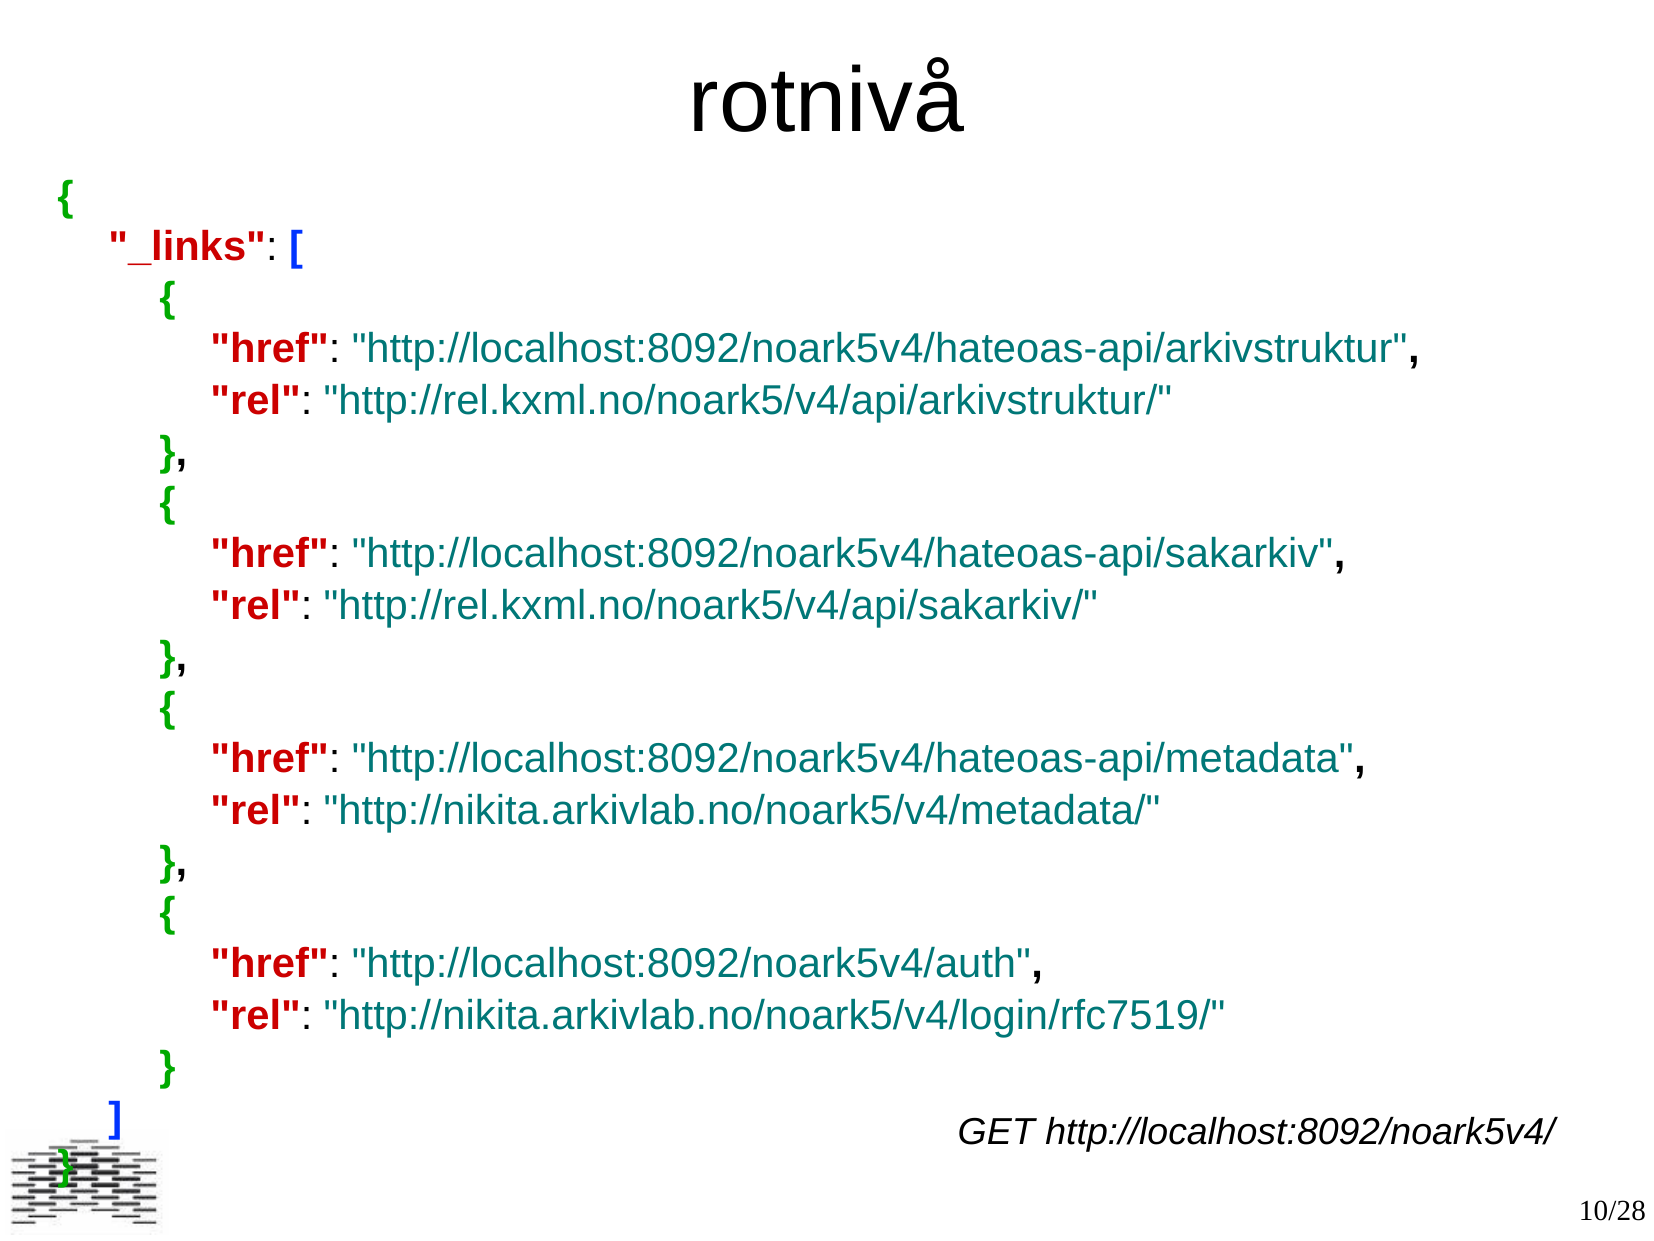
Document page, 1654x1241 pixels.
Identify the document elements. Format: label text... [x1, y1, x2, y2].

picture [5, 1129, 42, 1235]
text_box GET http://localhost:8092/noark5v4/ [942, 1103, 1604, 1172]
title rotnivå [82, 48, 1571, 152]
text_box { "_links": [ { "href": "http://localhost:8092/noark5v4/hateoas-api/arkivstruktur", "rel": "http://rel.kxml.no/noark5/v4/api/arkivstruktur/" }, { "href": "http://localhost:8092/noark5v4/hateoas-api/sakarkiv", "rel": "http://rel.kxml.no/noark5/v4/api/sakarkiv/" }, { "href": "http://localhost:8092/noark5v4/hateoas-api/metadata", "rel": "http://nikita.arkivlab.no/noark5/v4/metadata/" }, { "href": "http://localhost:8092/noark5v4/auth", "rel": "http://nikita.arkivlab.no/noark5/v4/login/rfc7519/" } ] } [42, 164, 1593, 1239]
